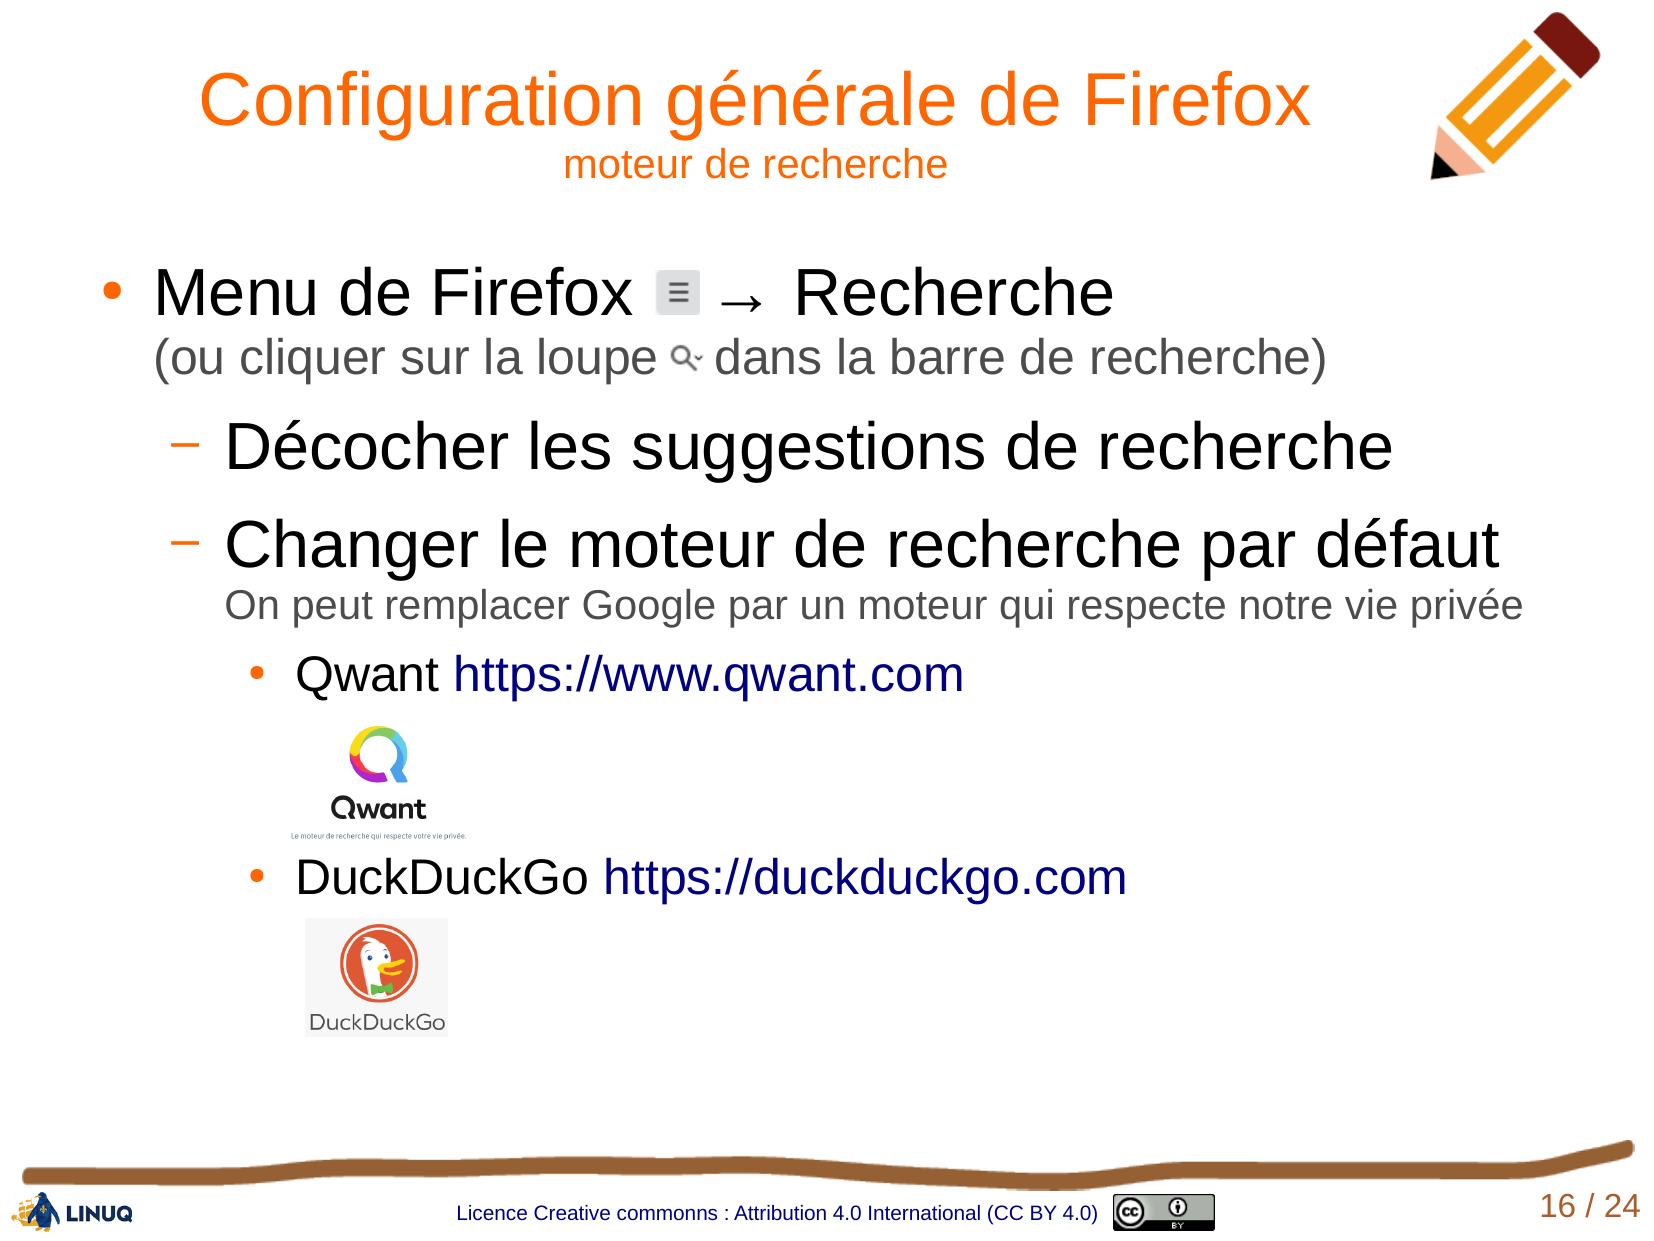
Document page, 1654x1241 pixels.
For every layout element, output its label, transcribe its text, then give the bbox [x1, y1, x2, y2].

picture [22, 1140, 1635, 1191]
picture [668, 339, 707, 376]
picture [287, 723, 469, 842]
picture [305, 918, 448, 1037]
picture [11, 1192, 132, 1232]
list Menu de Firefox → Recherche (ou cliquer sur la loupe dans la barre de recherche) Décocher les suggestions de recherche Changer le moteur de recherche par défaut On peut remplacer Google par un moteur qui respecte notre vie privée Qwant https://www.qwant.com DuckDuckGo https://duckduckgo.com [82, 254, 1571, 1086]
picture [1430, 12, 1601, 181]
picture [655, 270, 700, 315]
title Configuration générale de Firefox moteur de recherche [82, 57, 1430, 188]
picture [1113, 1194, 1215, 1231]
